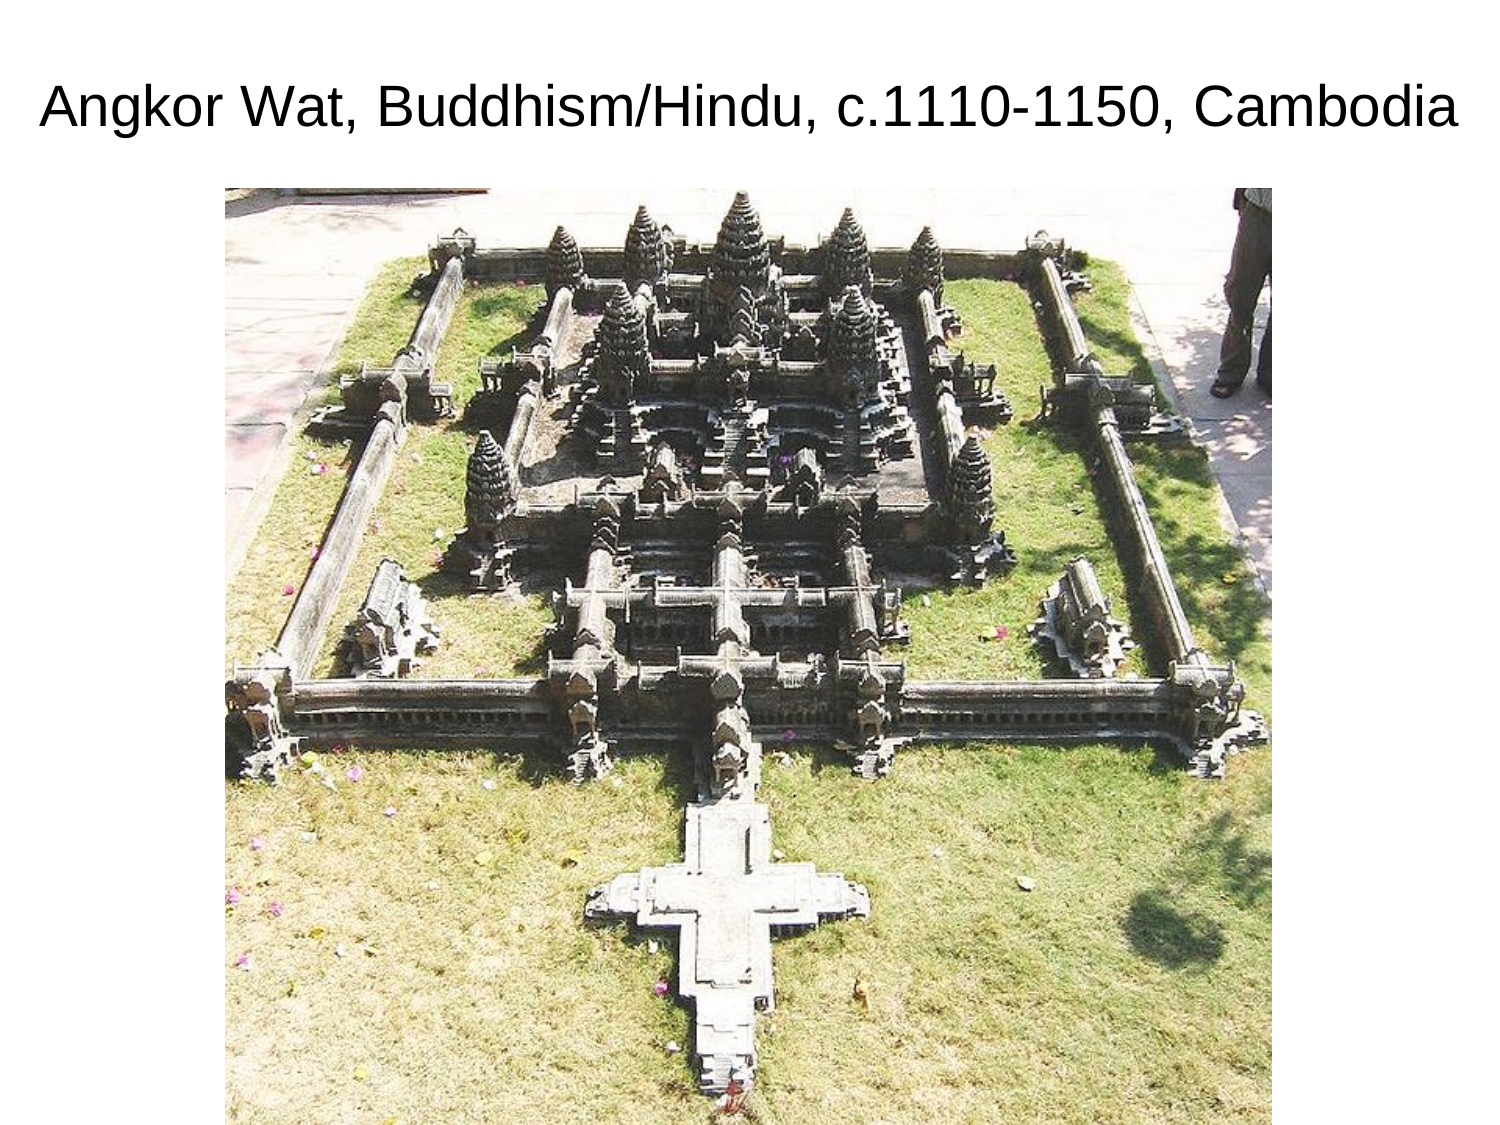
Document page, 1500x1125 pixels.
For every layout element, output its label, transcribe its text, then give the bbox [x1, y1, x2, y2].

title Angkor Wat, Buddhism/Hindu, c.1110-1150, Cambodia [0, 0, 1500, 213]
picture [225, 188, 1272, 1125]
